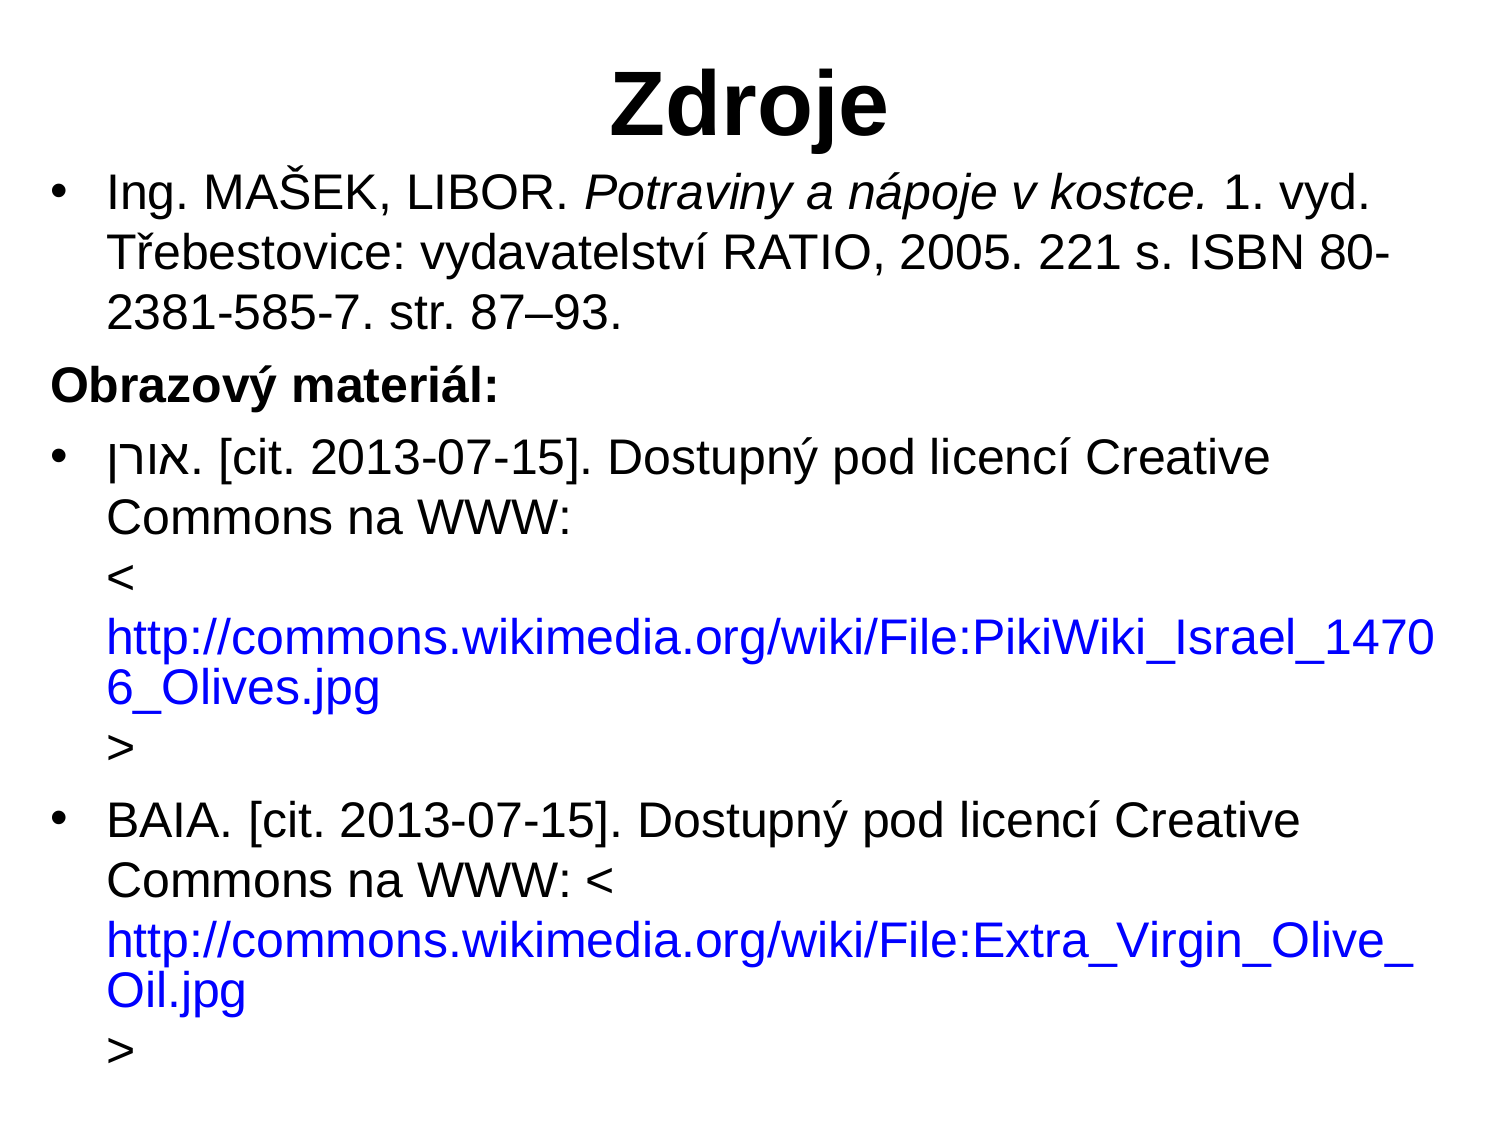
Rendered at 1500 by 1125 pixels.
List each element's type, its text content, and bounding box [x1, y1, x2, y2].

list Ing. MAŠEK, LIBOR. Potraviny a nápoje v kostce. 1. vyd. Třebestovice: vydavatelství RATIO, 2005. 221 s. ISBN 80-2381-585-7. str. 87–93. Obrazový materiál: אורן. [cit. 2013-07-15]. Dostupný pod licencí Creative Commons na WWW: <http://commons.wikimedia.org/wiki/File:PikiWiki_Israel_14706_Olives.jpg> BAIA. [cit. 2013-07-15]. Dostupný pod licencí Creative Commons na WWW: <http://commons.wikimedia.org/wiki/File:Extra_Virgin_Olive_Oil.jpg> [35, 152, 1454, 1010]
title Zdroje [75, 36, 1426, 162]
